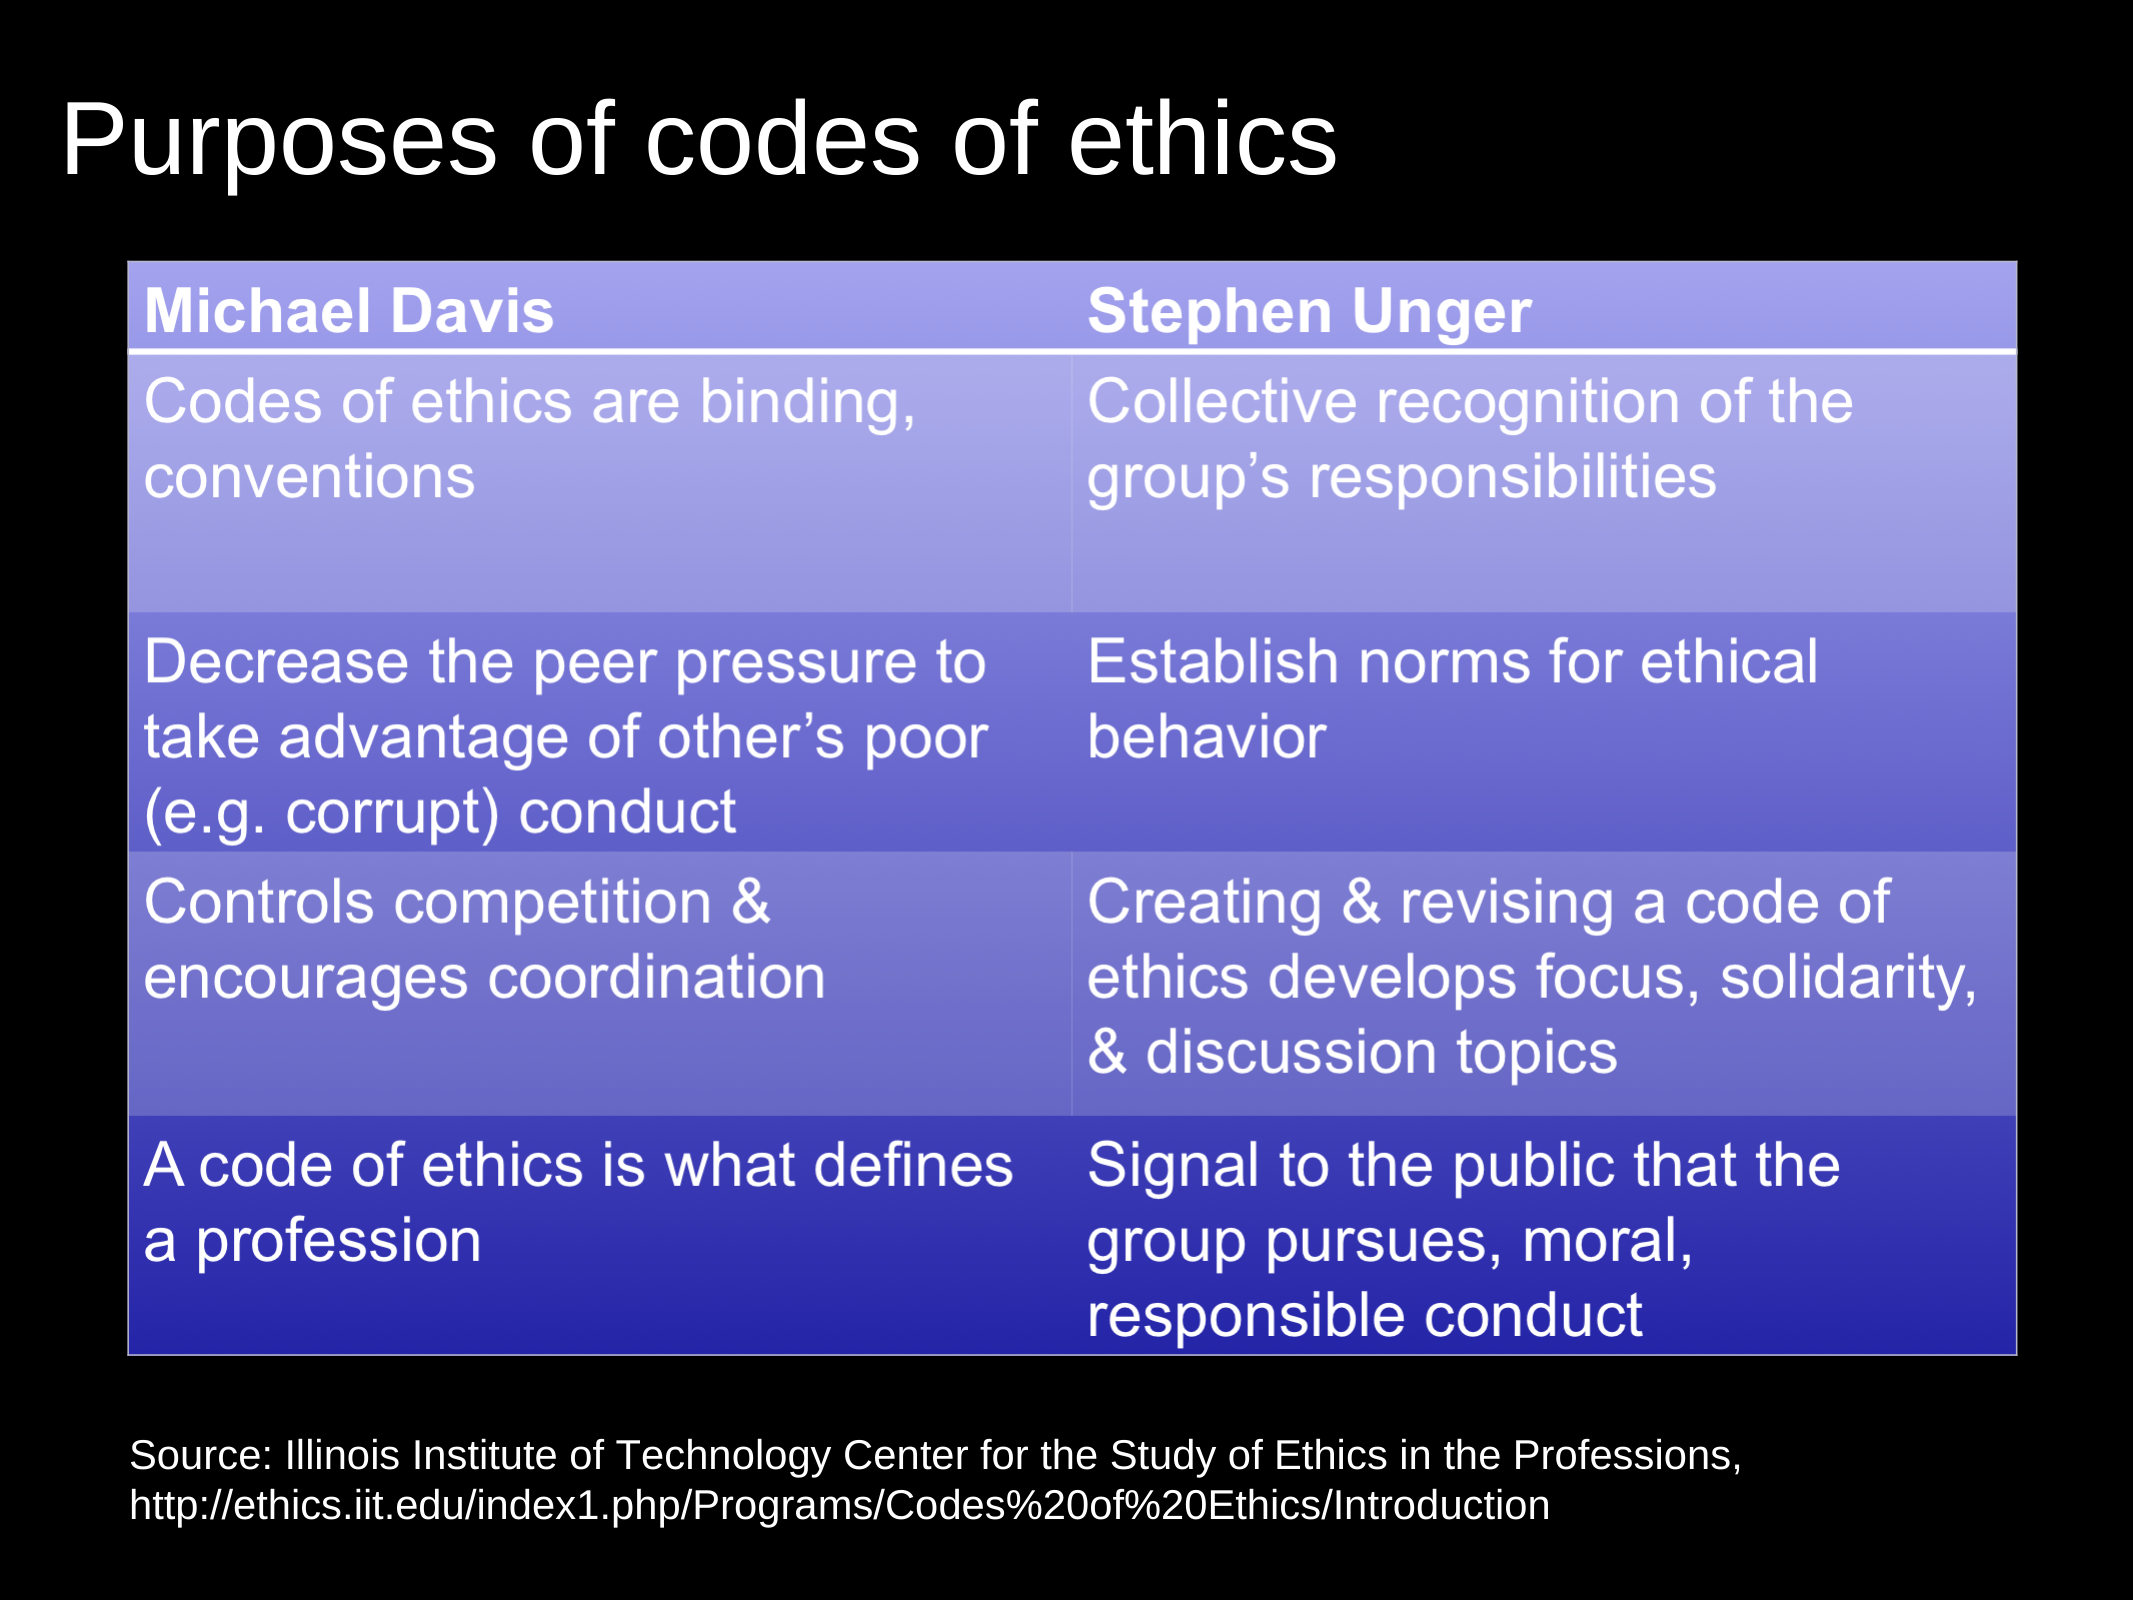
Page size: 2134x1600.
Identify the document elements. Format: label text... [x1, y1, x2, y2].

text_box Purposes of codes of ethics [59, 70, 1342, 196]
text_box Purposes of codes of ethics [237, 125, 265, 168]
text_box Source: Illinois Institute of Technology Center for the Study of Ethics in the Professions, http://ethics.iit.edu/index1.php/Programs/Codes%20of%20Ethics/Introduction [129, 1424, 2030, 1532]
picture [116, 250, 2029, 1368]
